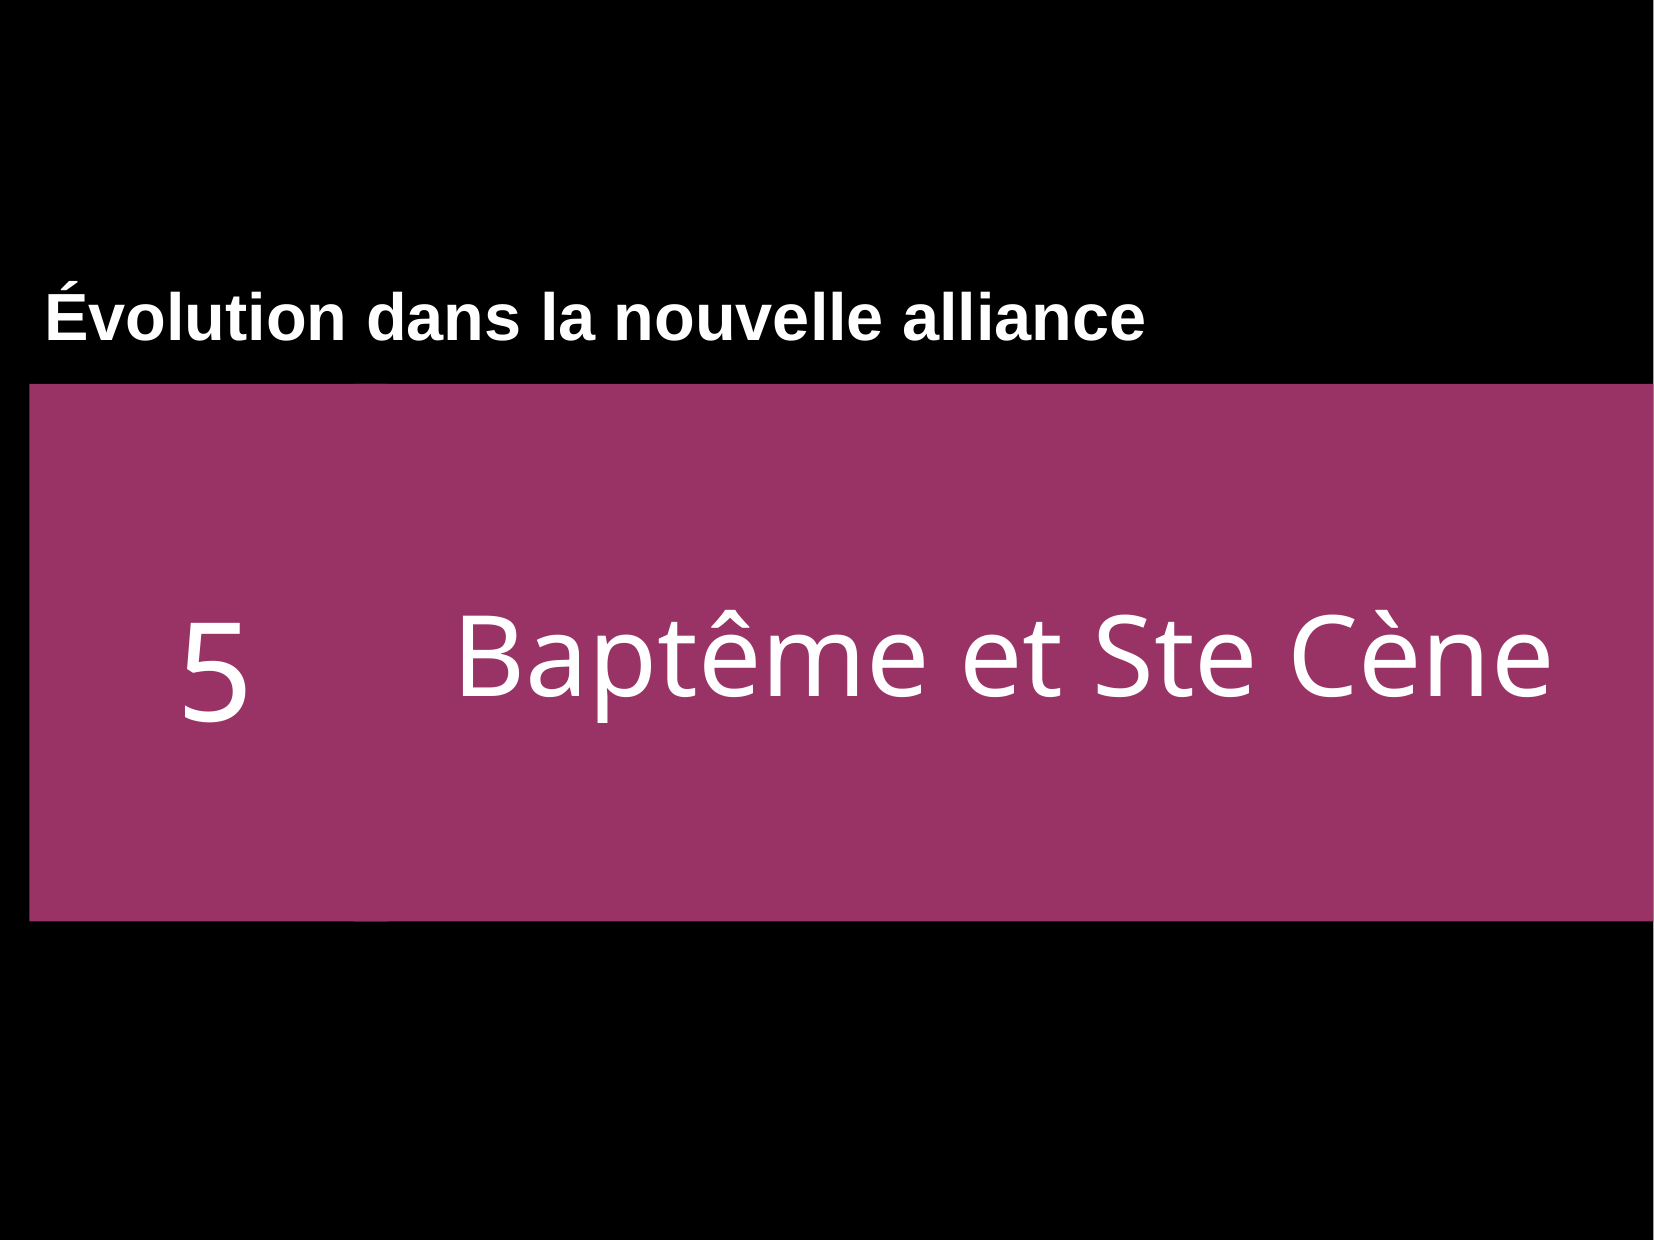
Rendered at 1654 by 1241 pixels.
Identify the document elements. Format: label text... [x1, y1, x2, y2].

text_box Baptême et Ste Cène [354, 383, 1654, 922]
text_box [29, 383, 354, 922]
text_box 5 [159, 566, 300, 770]
text_box Évolution dans la nouvelle alliance [29, 272, 1654, 363]
